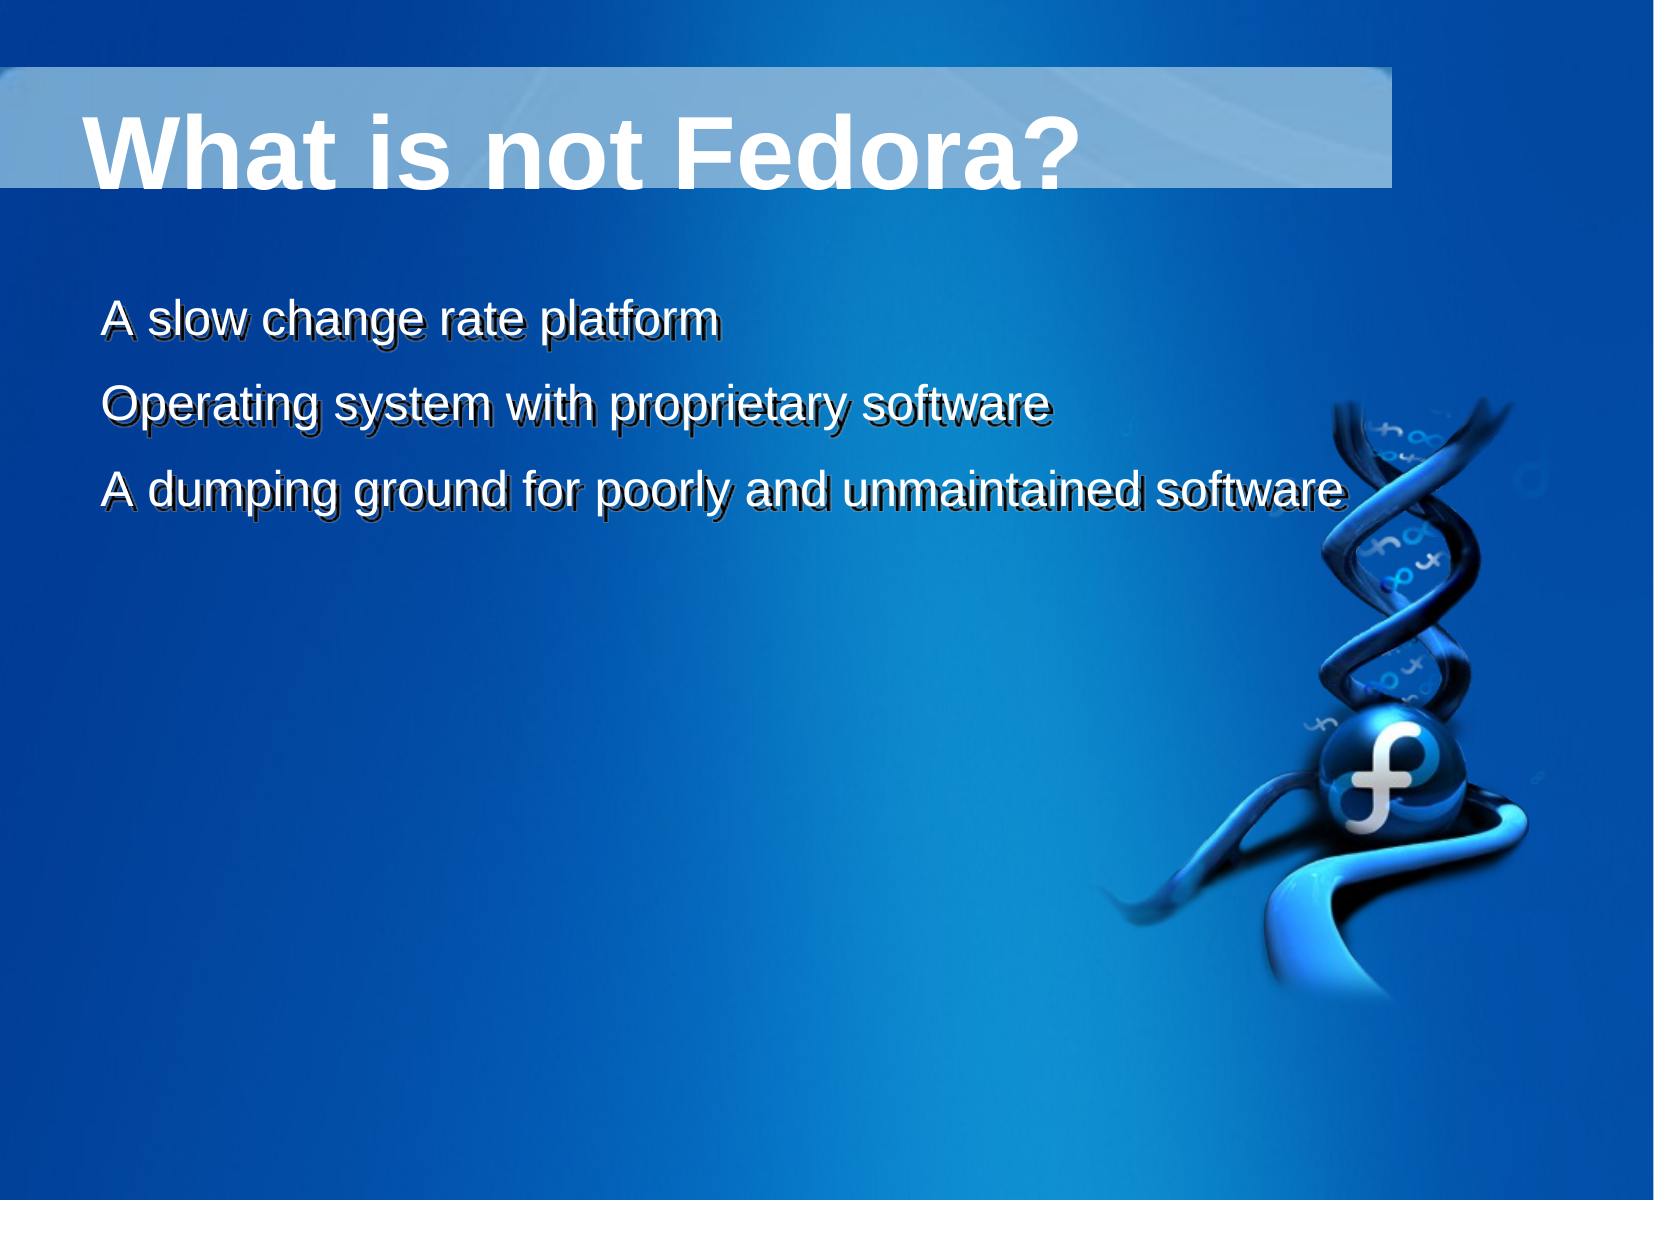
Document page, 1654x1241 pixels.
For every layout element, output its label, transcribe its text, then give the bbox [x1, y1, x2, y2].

title What is not Fedora? [82, 49, 1571, 257]
picture [0, 0, 1654, 1200]
list A slow change rate platform Operating system with proprietary software A dumping ground for poorly and unmaintained software [82, 290, 1571, 1109]
